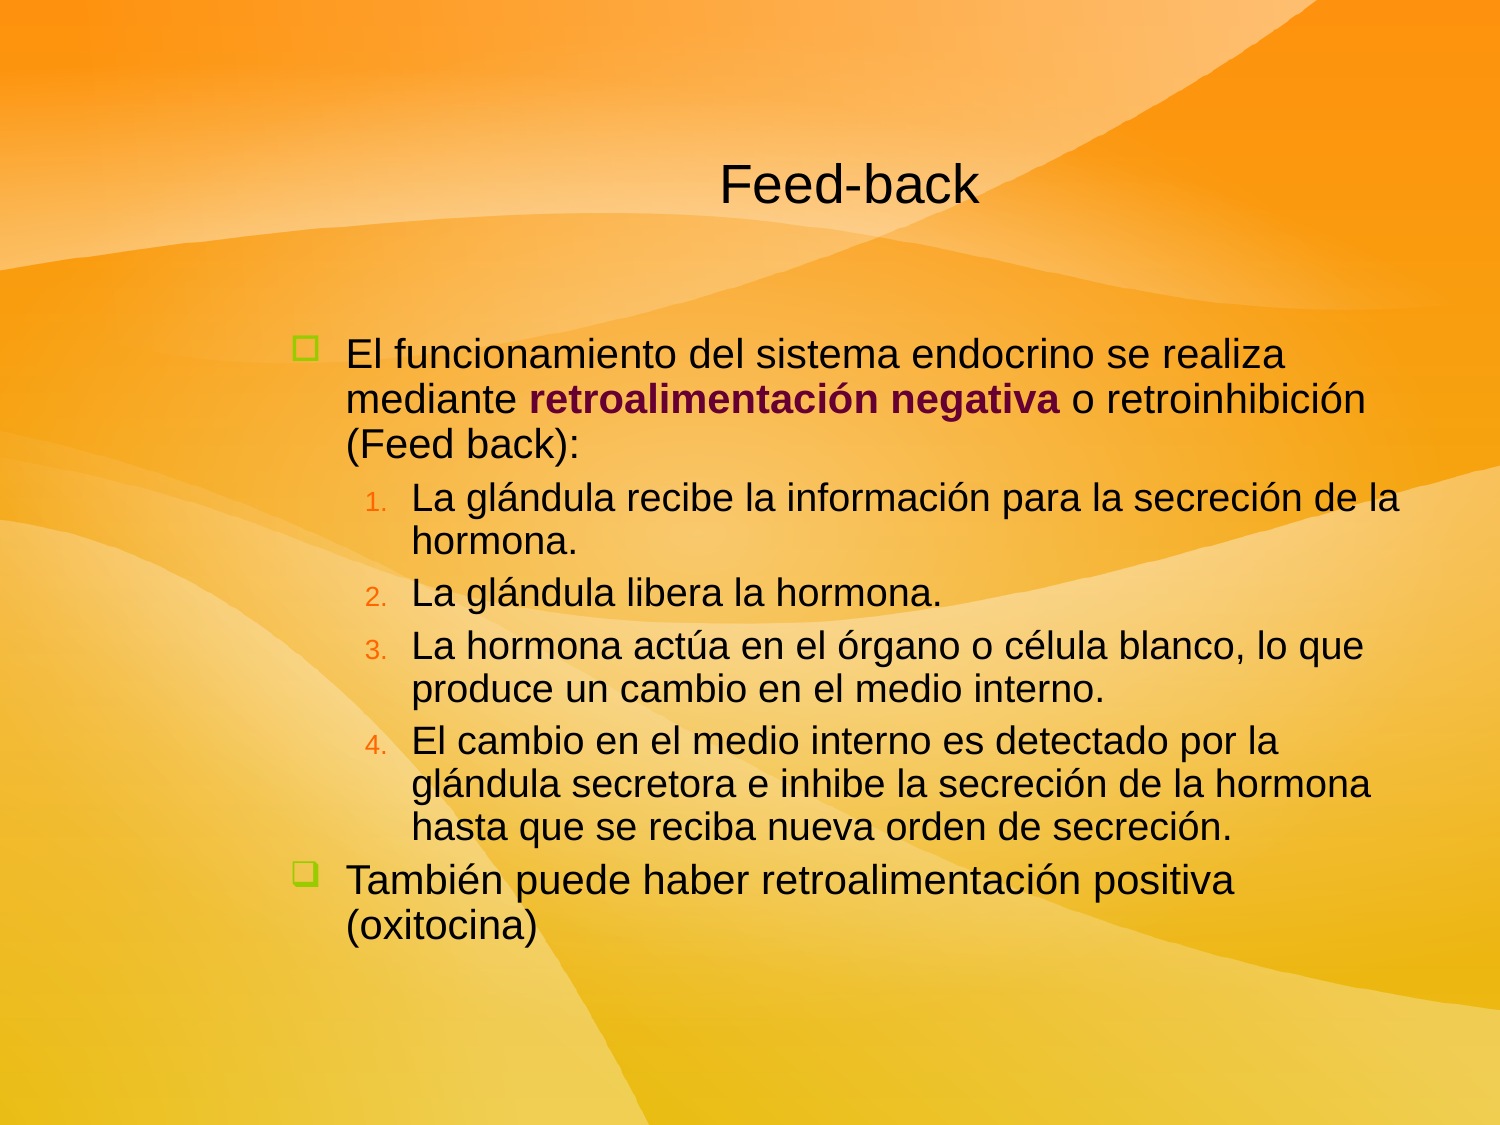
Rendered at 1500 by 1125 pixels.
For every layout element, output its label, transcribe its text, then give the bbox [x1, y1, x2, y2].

title Feed-back [274, 75, 1425, 288]
picture [0, 0, 1500, 1125]
list El funcionamiento del sistema endocrino se realiza mediante retroalimentación negativa o retroinhibición (Feed back): La glándula recibe la información para la secreción de la hormona. La glándula libera la hormona. La hormona actúa en el órgano o célula blanco, lo que produce un cambio en el medio interno. El cambio en el medio interno es detectado por la glándula secretora e inhibe la secreción de la hormona hasta que se reciba nueva orden de secreción. También puede haber retroalimentación positiva (oxitocina) [274, 324, 1425, 1013]
